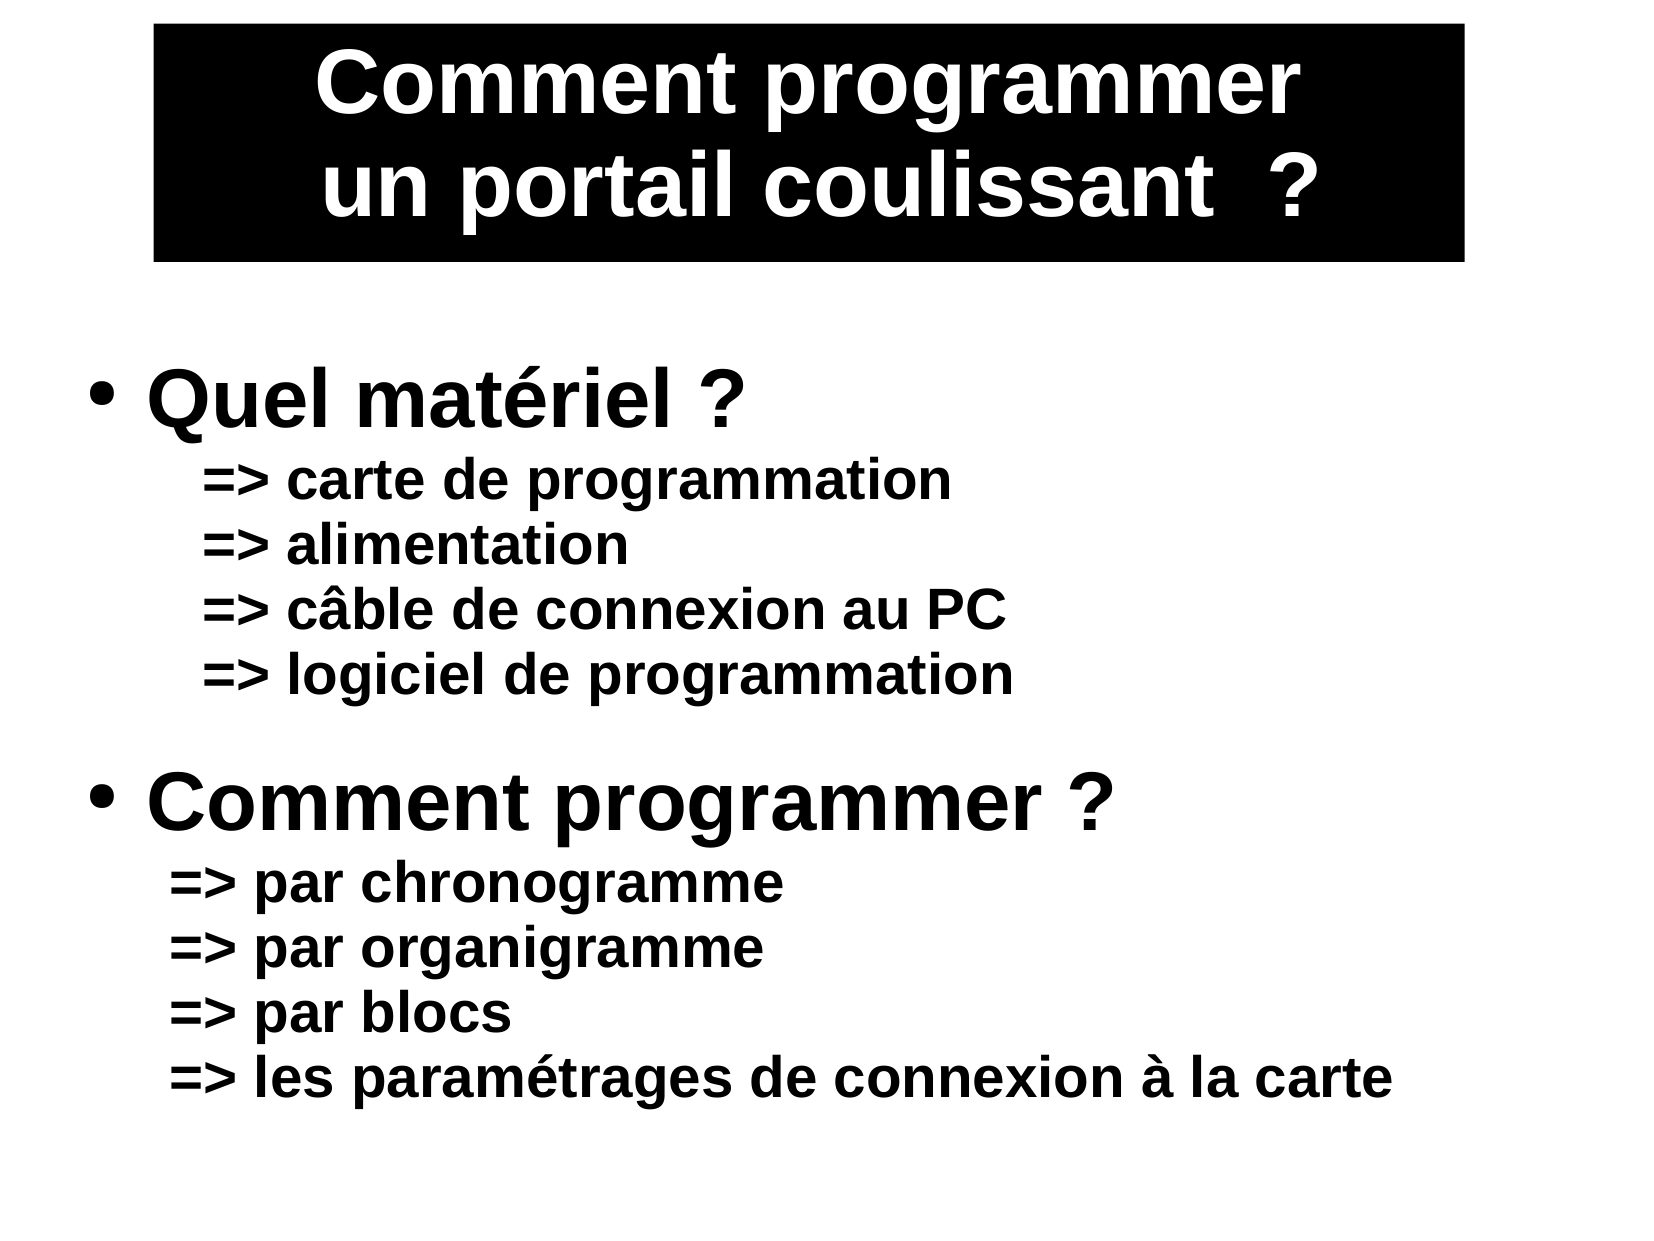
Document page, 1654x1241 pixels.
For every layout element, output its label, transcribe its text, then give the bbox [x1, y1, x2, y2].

text_box Quel matériel ? => carte de programmation => alimentation => câble de connexion au PC => logiciel de programmation [70, 336, 1619, 721]
text_box Comment programmer ? => par chronogramme => par organigramme => par blocs => les paramétrages de connexion à la carte [70, 739, 1619, 1158]
text_box Comment programmer un portail coulissant ? [153, 23, 1465, 262]
